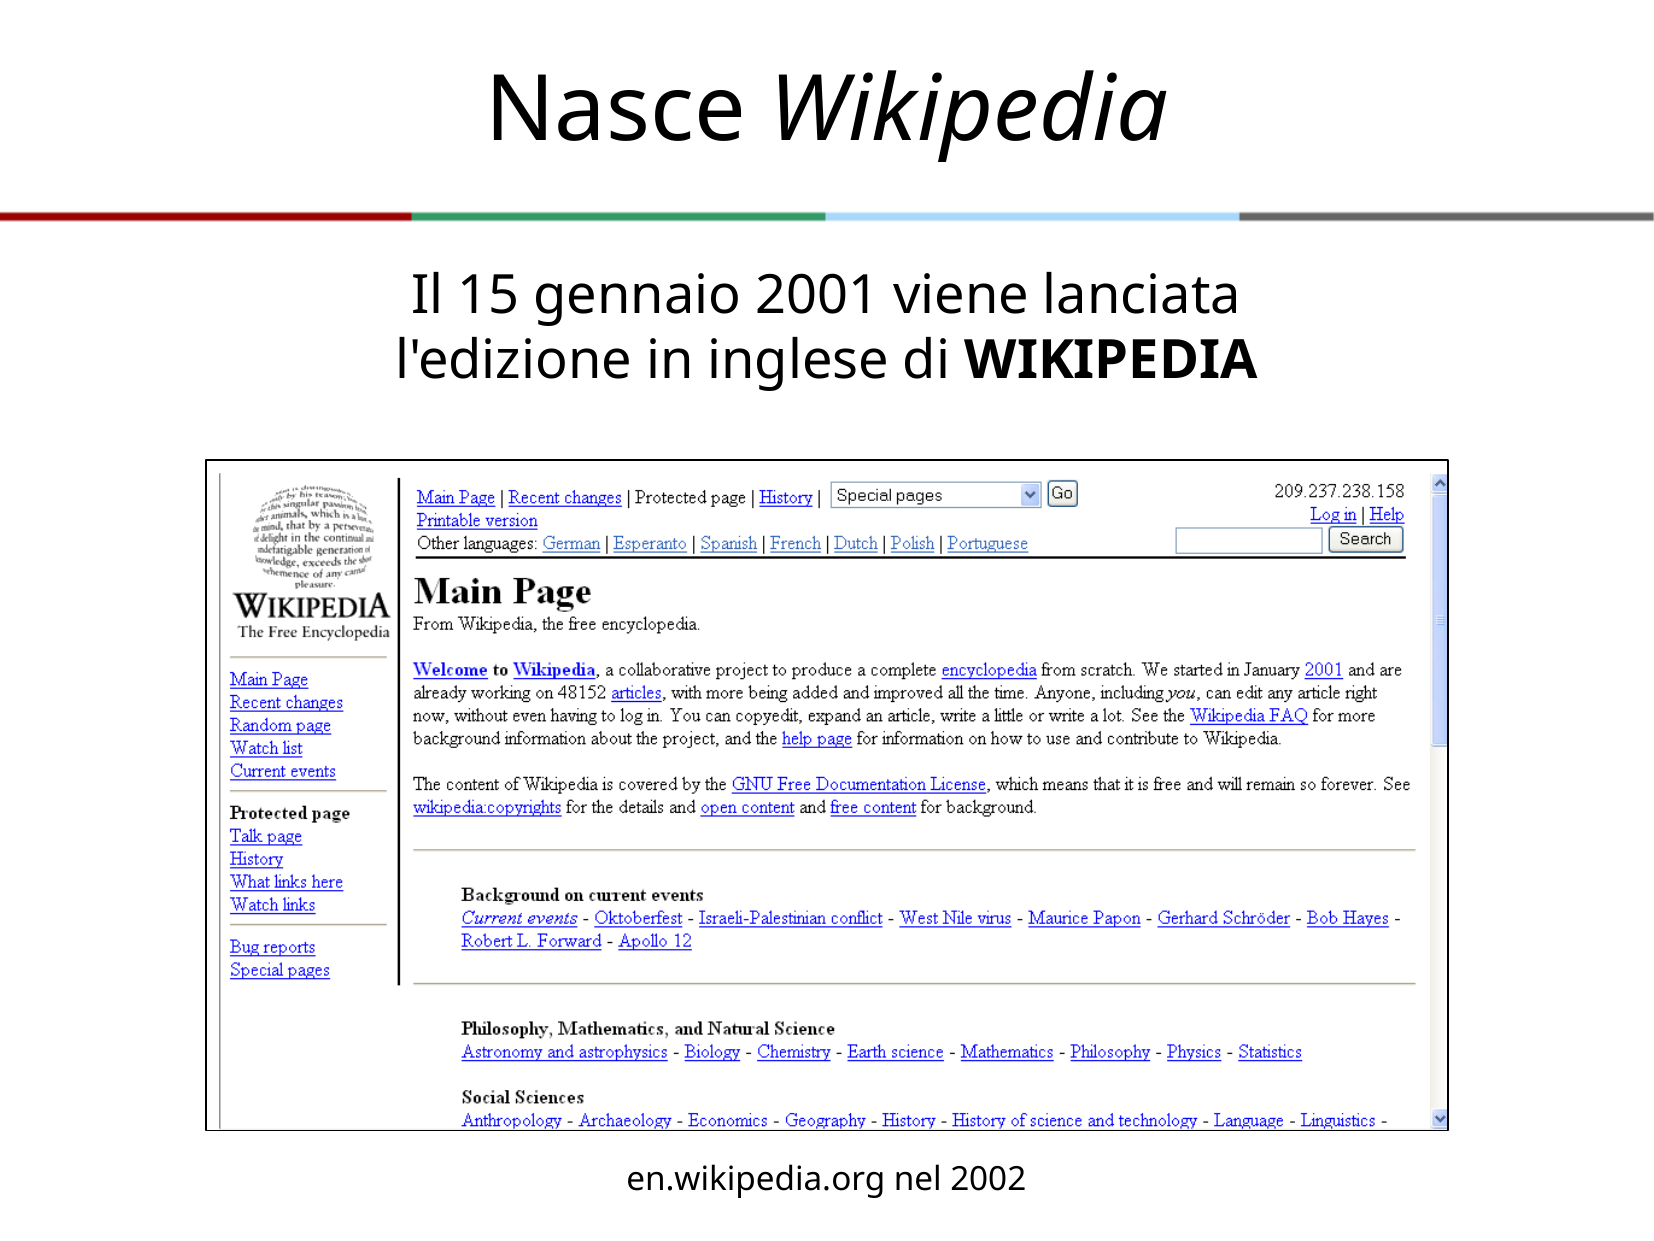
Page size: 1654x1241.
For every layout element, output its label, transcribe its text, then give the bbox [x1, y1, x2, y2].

text_box en.wikipedia.org nel 2002 [206, 1157, 1447, 1217]
picture [0, 200, 1654, 235]
text_box Nasce Wikipedia [82, 0, 1571, 200]
picture [206, 460, 1447, 1130]
text_box Il 15 gennaio 2001 viene lanciata l'edizione in inglese di WIKIPEDIA [82, 259, 1571, 443]
